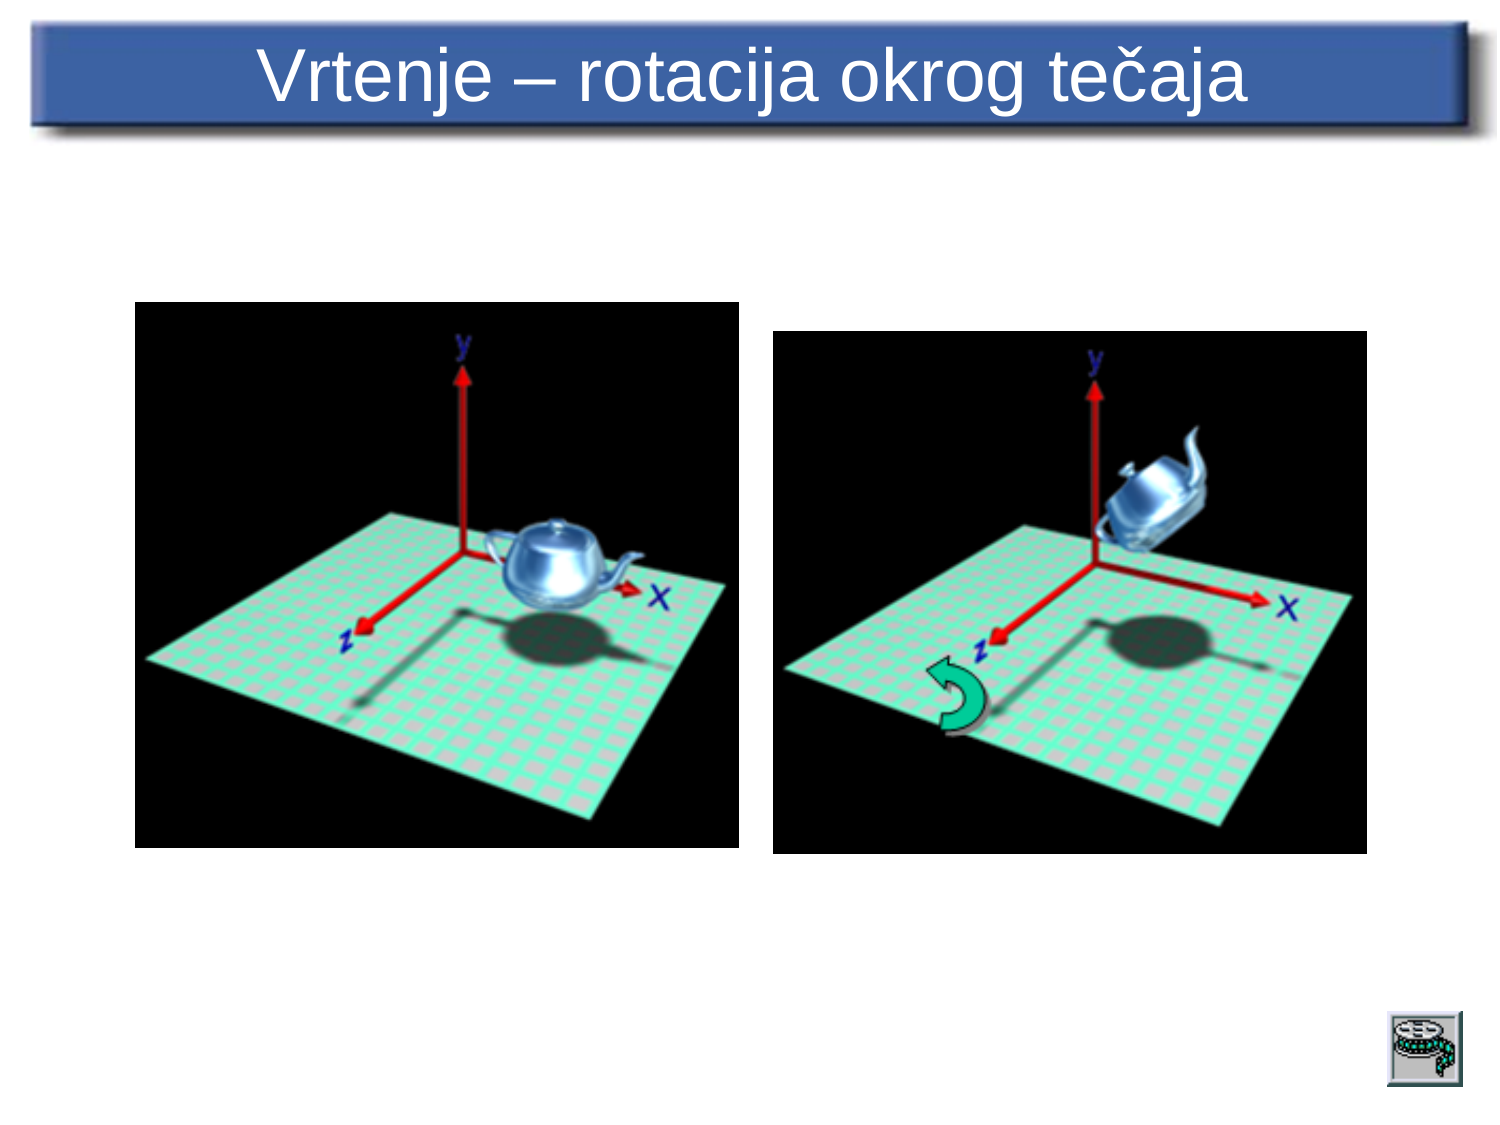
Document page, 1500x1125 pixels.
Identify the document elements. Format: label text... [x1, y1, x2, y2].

picture [773, 331, 1367, 854]
picture [135, 302, 739, 848]
picture [1387, 1011, 1463, 1087]
picture [29, 18, 1497, 146]
text_box Vrtenje – rotacija okrog tečaja [242, 18, 1265, 125]
